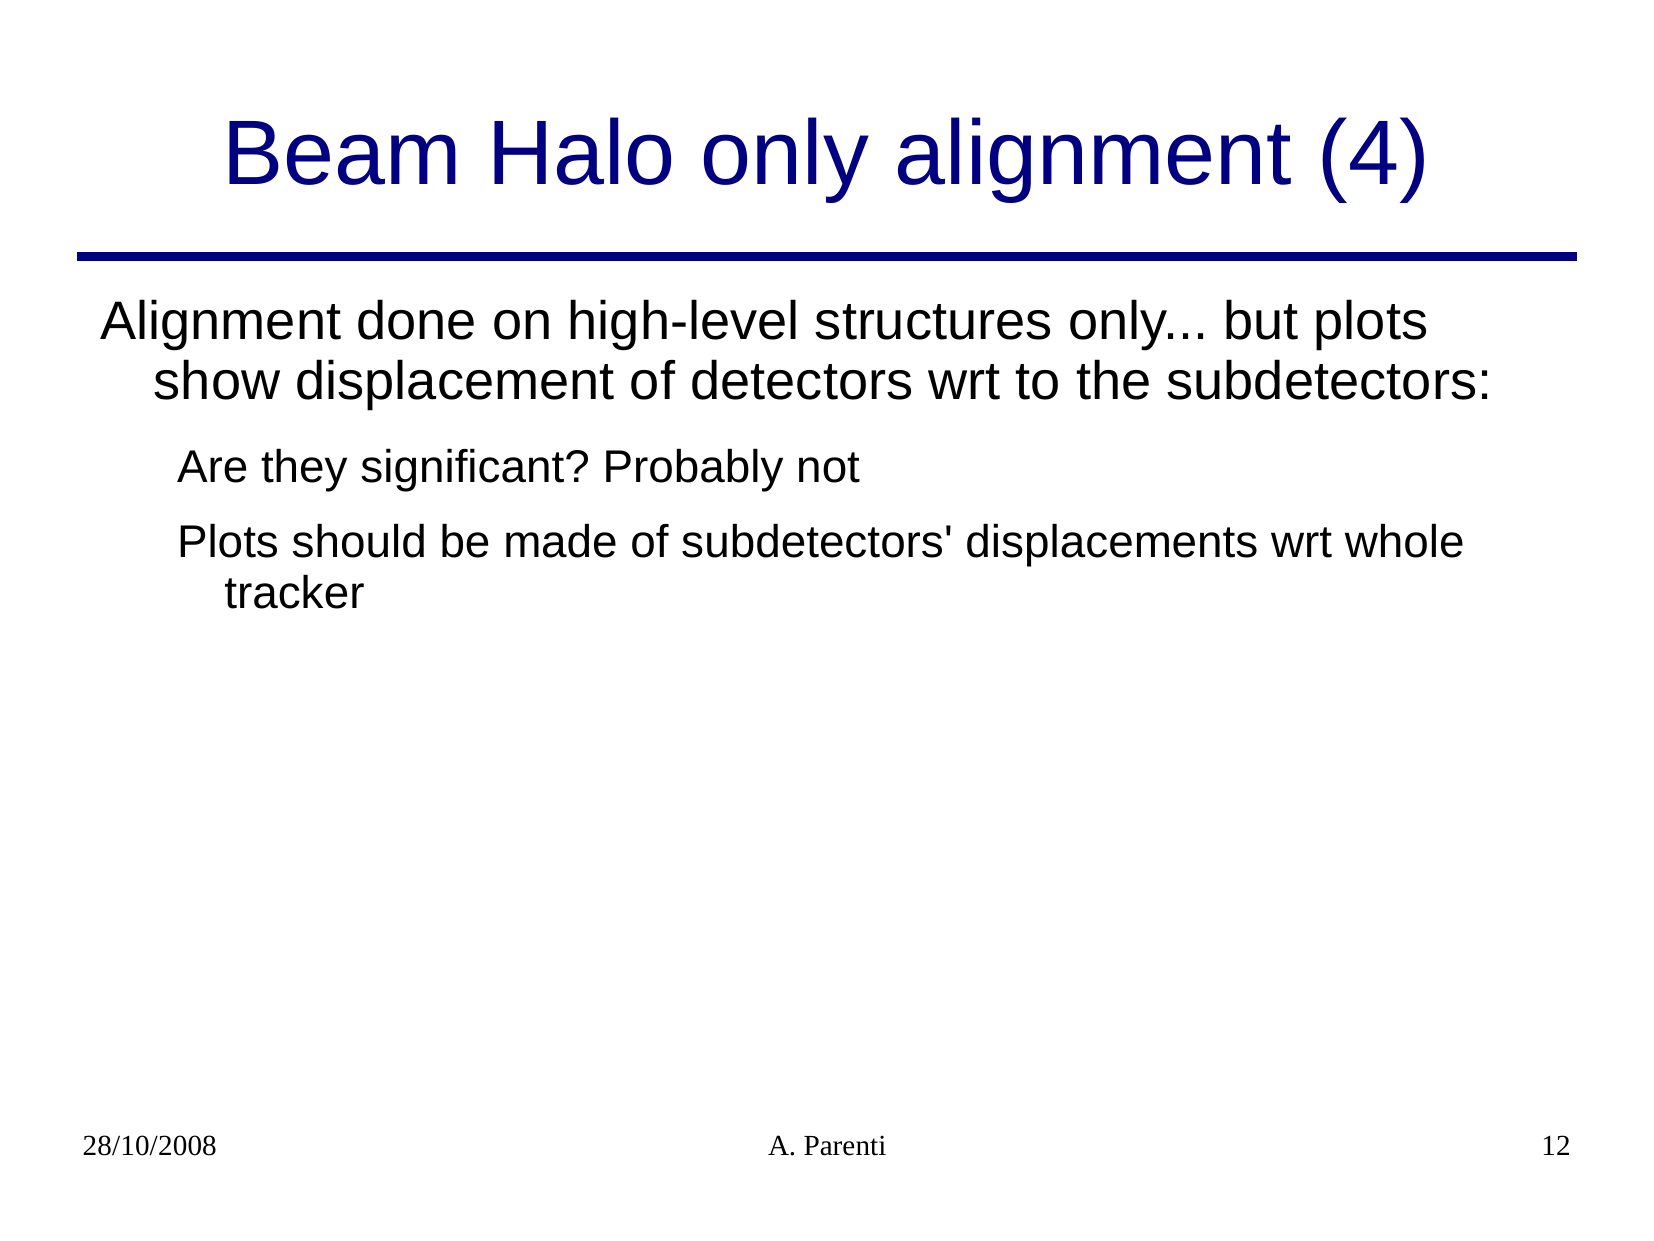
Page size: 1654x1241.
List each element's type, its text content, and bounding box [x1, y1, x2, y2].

list Alignment done on high-level structures only... but plots show displacement of detectors wrt to the subdetectors: Are they significant? Probably not Plots should be made of subdetectors' displacements wrt whole tracker [82, 290, 1571, 1094]
title Beam Halo only alignment (4) [82, 56, 1571, 250]
